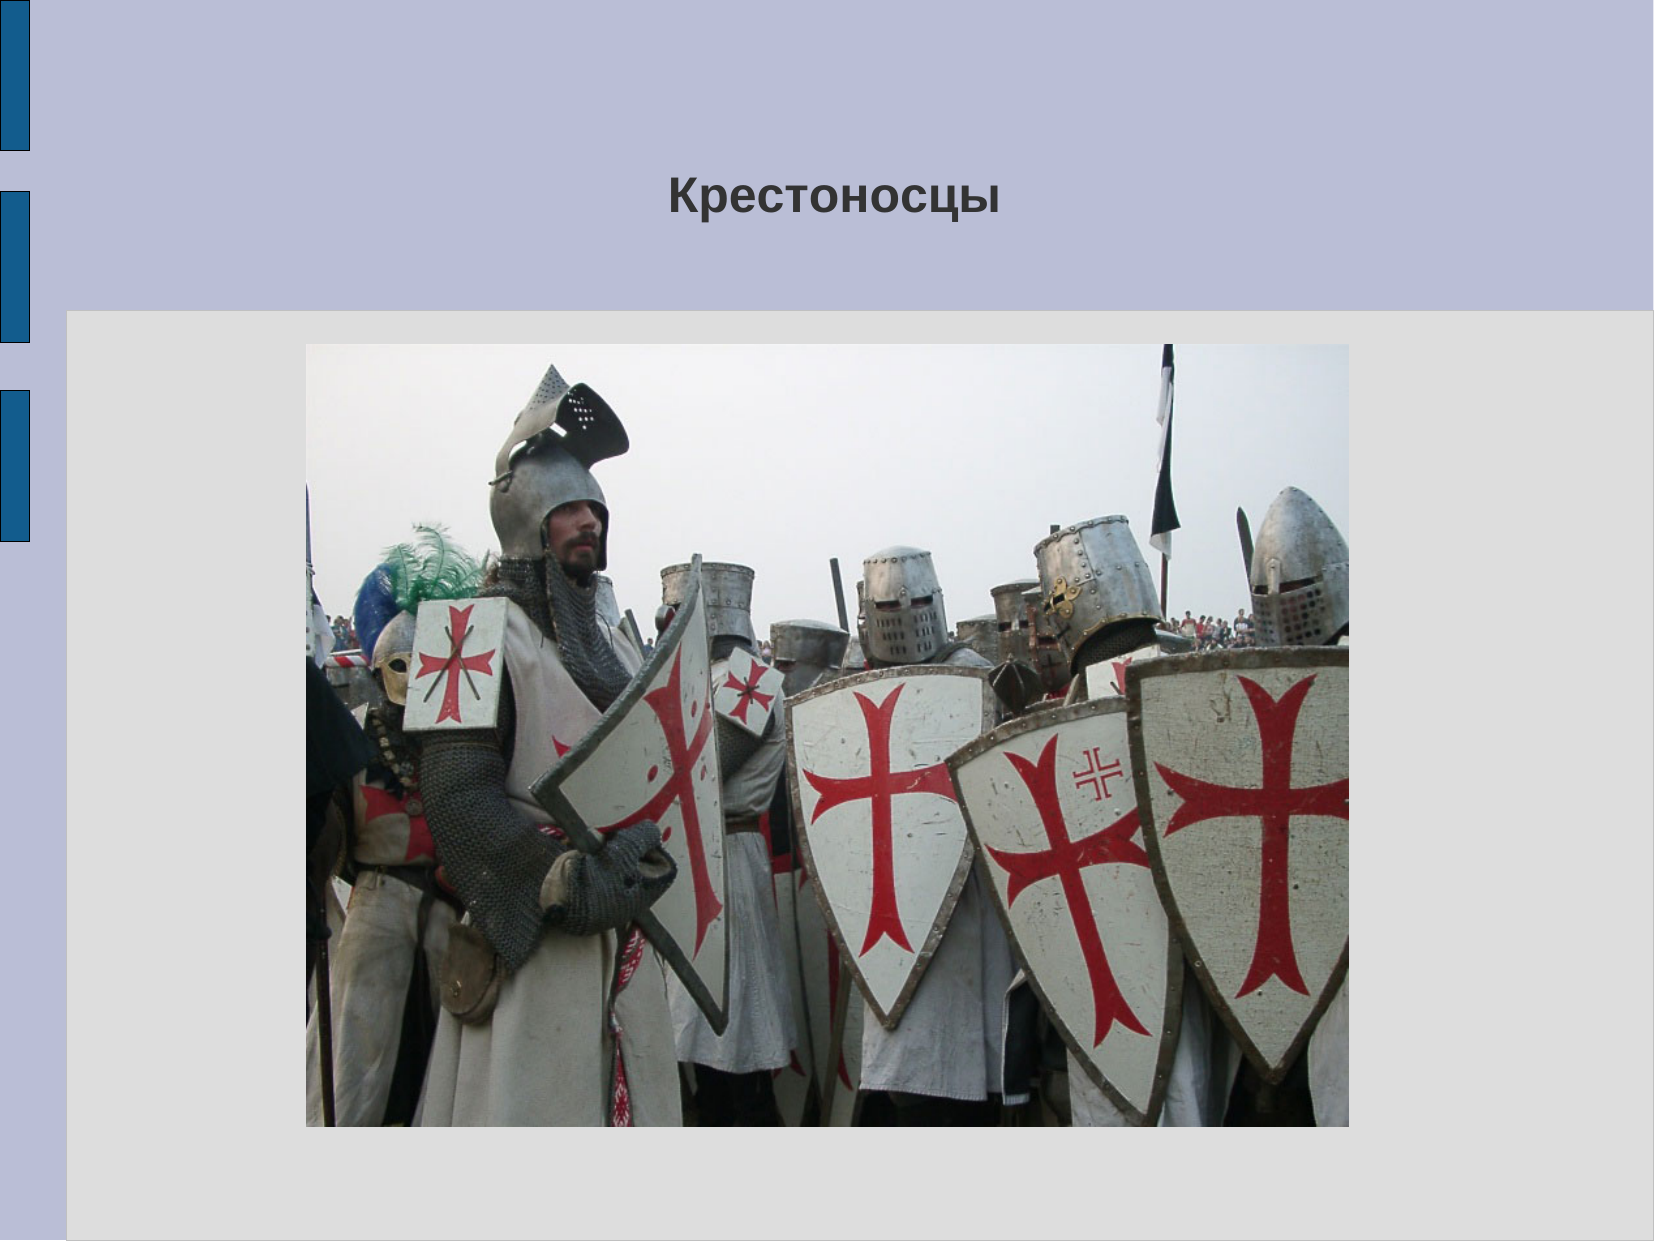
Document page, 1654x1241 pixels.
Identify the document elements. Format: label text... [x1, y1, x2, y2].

picture [306, 344, 1349, 1127]
title Крестоносцы [121, 91, 1534, 299]
